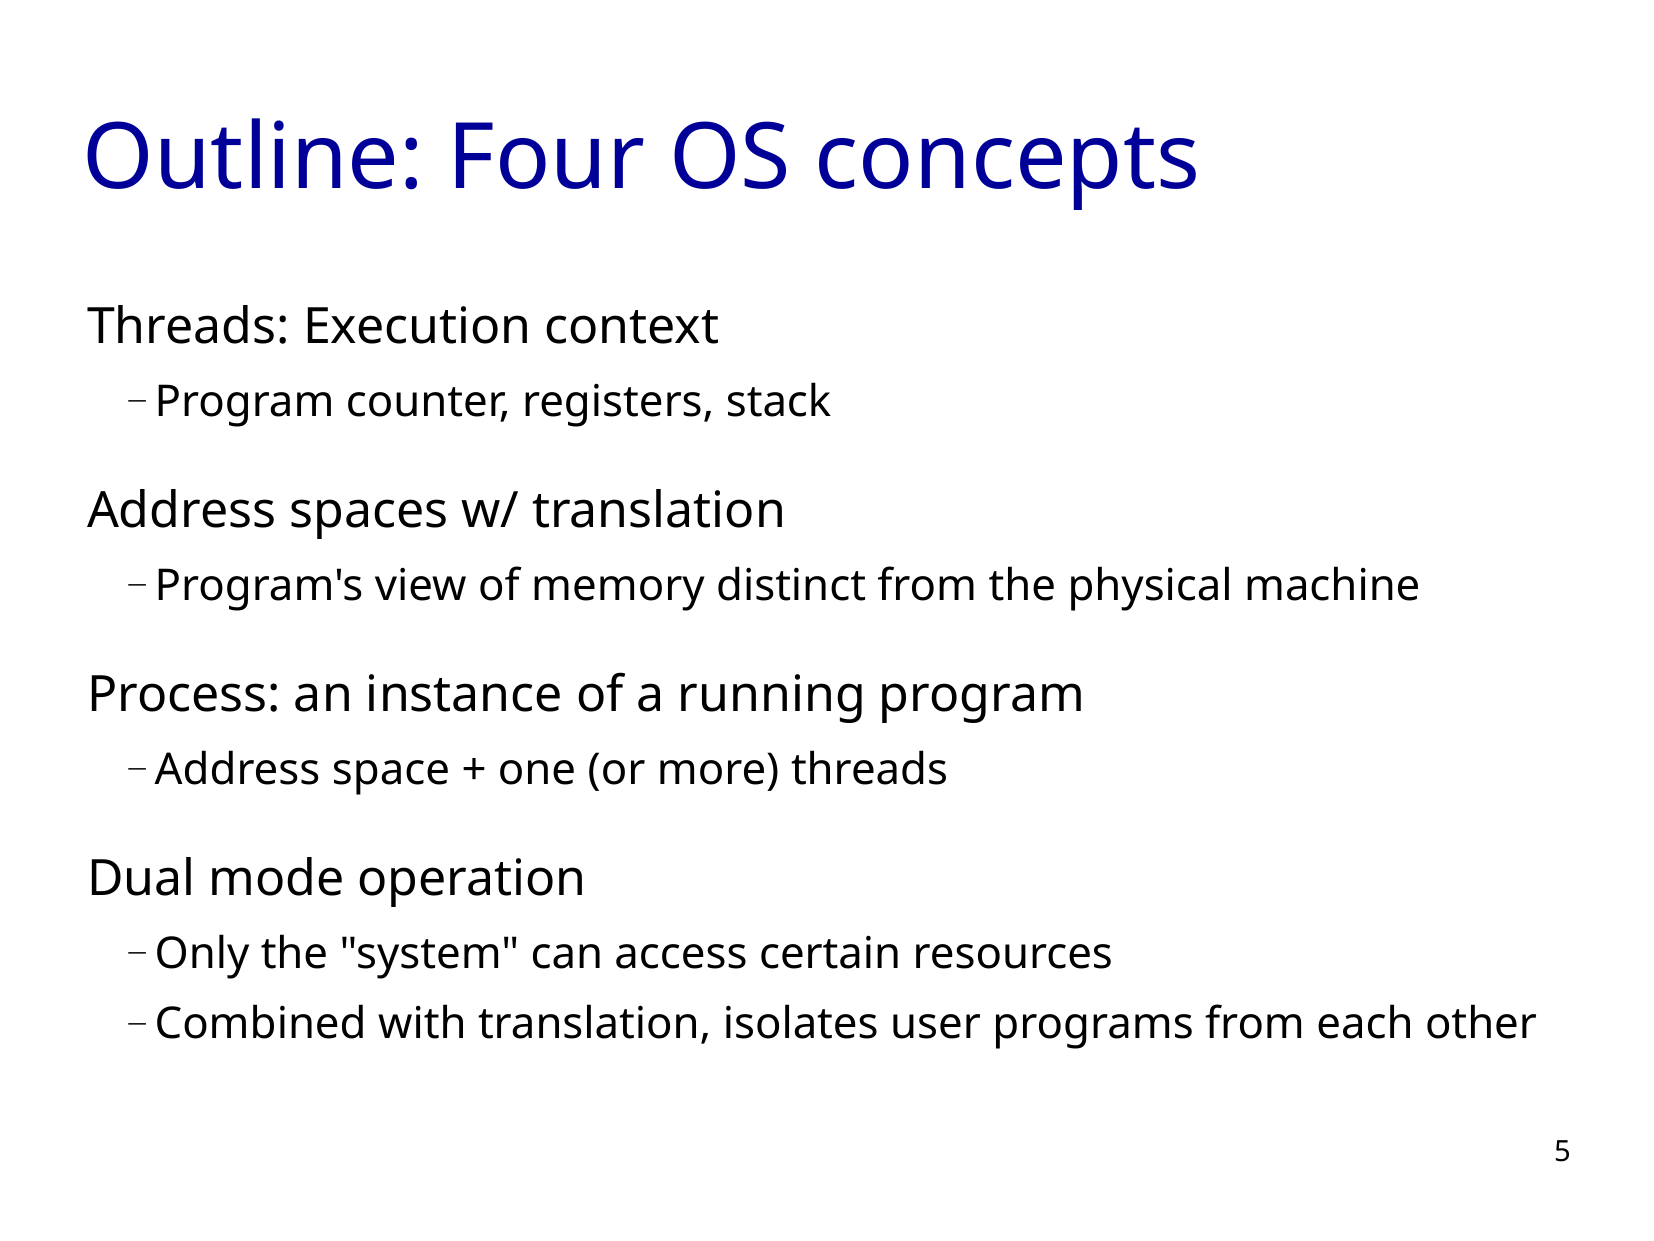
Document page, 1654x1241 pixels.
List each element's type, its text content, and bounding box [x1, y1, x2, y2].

list Threads: Execution context Program counter, registers, stack Address spaces w/ translation Program's view of memory distinct from the physical machine Process: an instance of a running program Address space + one (or more) threads Dual mode operation Only the "system" can access certain resources Combined with translation, isolates user programs from each other [60, 290, 1571, 1096]
title Outline: Four OS concepts [82, 49, 1571, 257]
